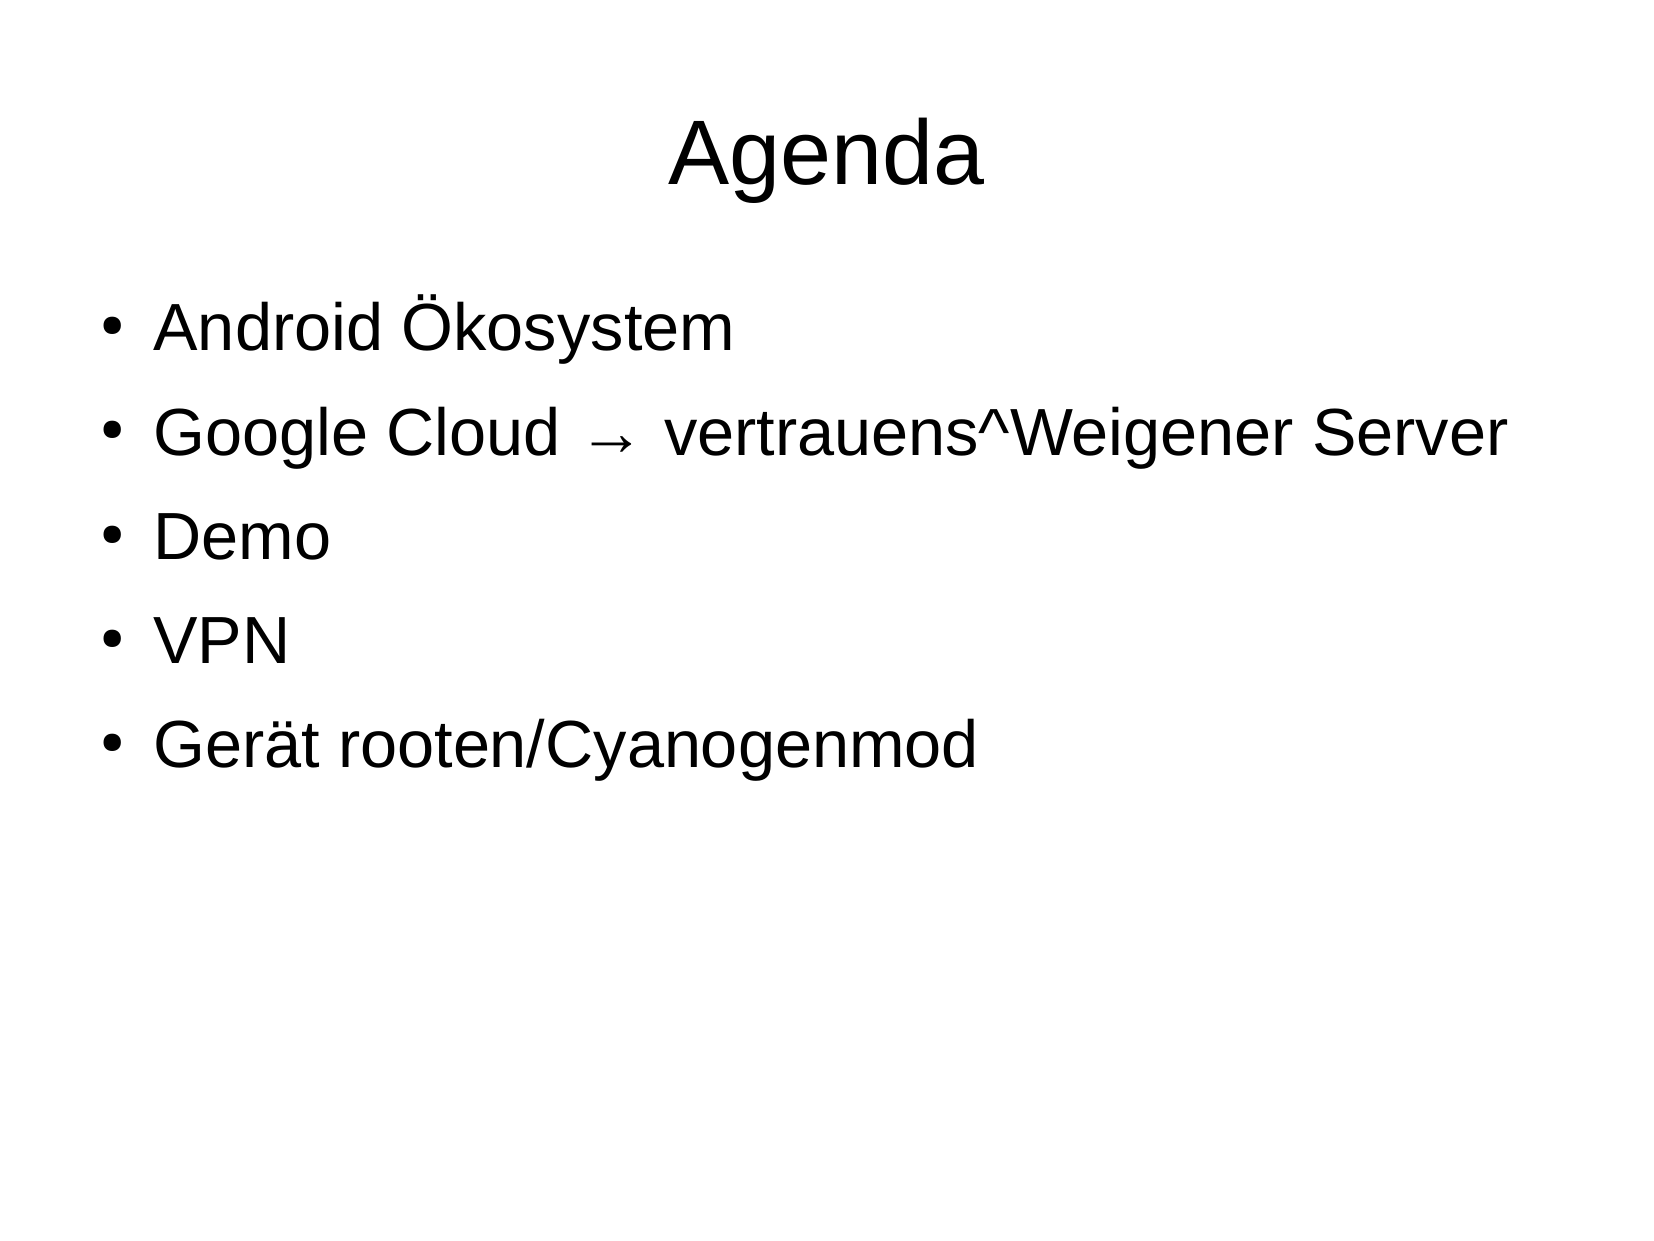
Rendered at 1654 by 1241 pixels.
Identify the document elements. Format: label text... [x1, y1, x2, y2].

list Android Ökosystem Google Cloud → vertrauens^Weigener Server Demo VPN Gerät rooten/Cyanogenmod [82, 290, 1538, 1010]
title Agenda [82, 49, 1571, 257]
